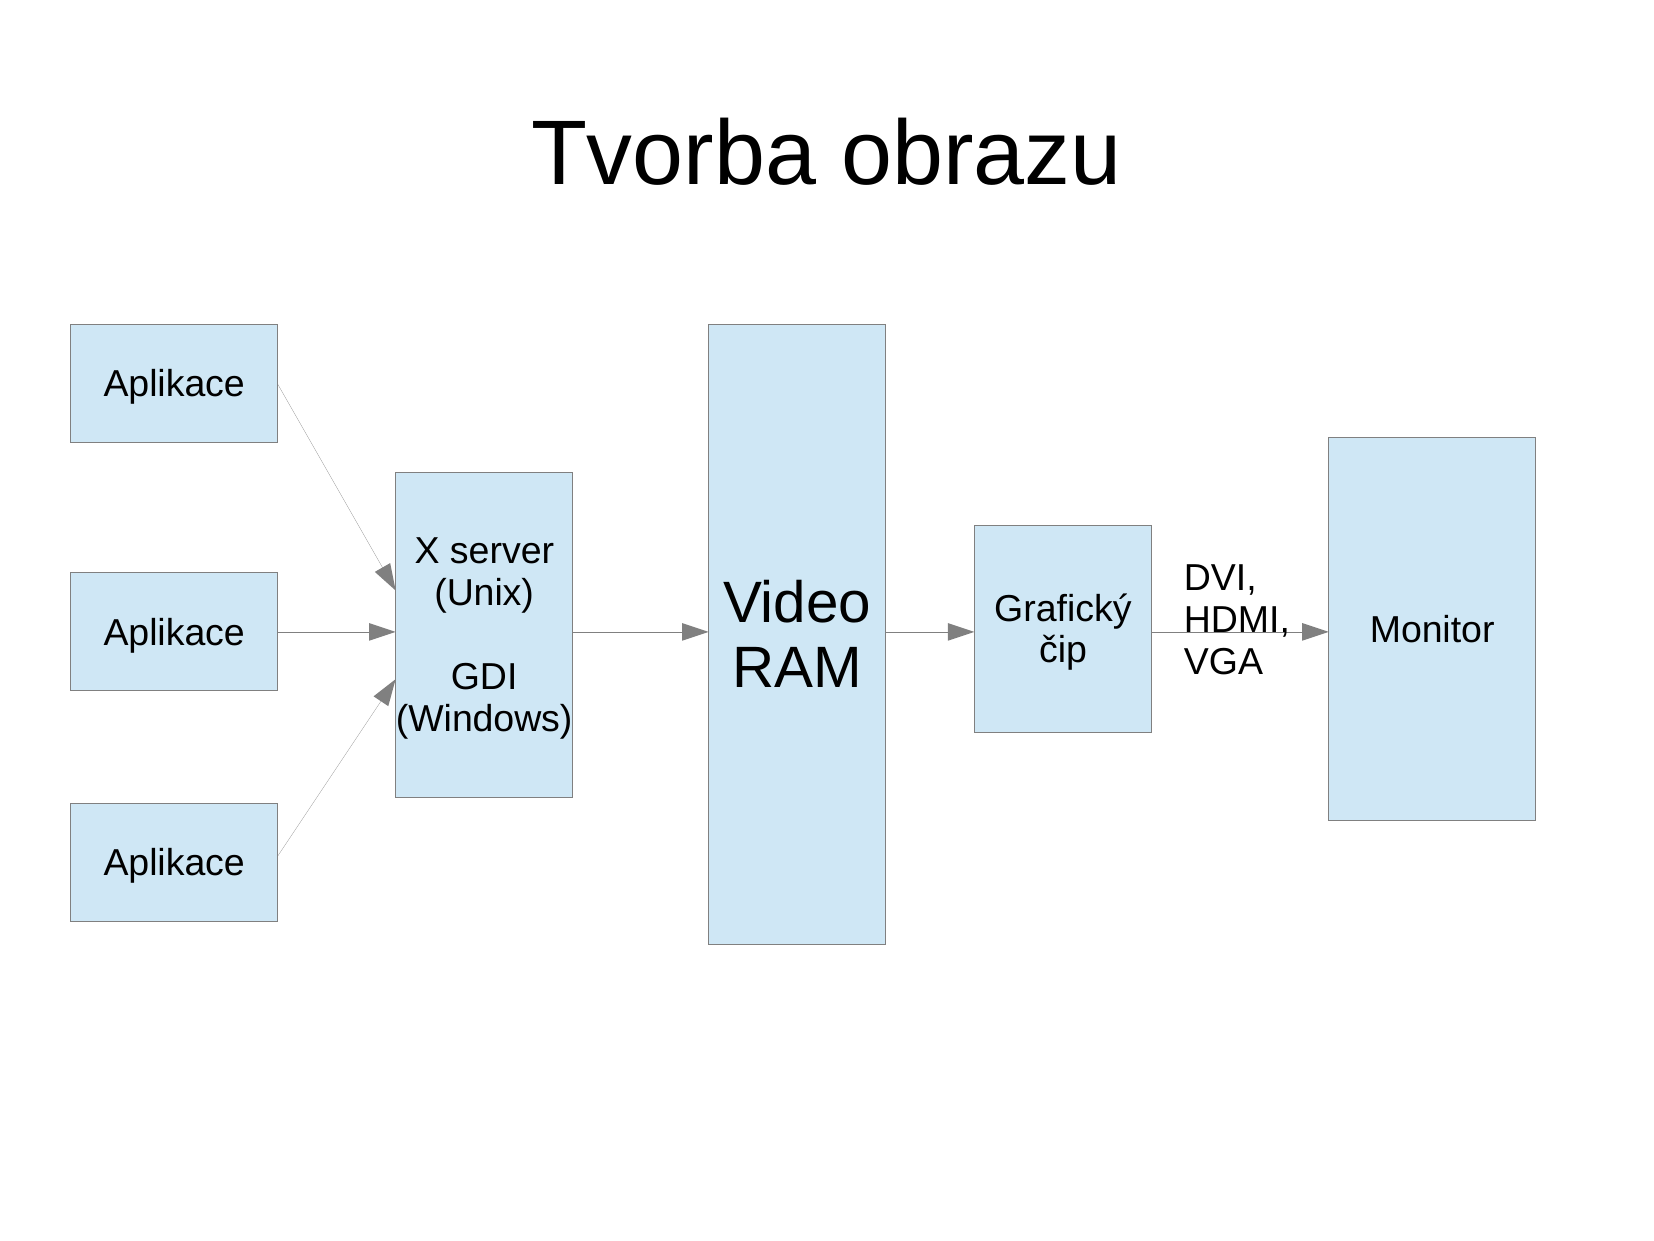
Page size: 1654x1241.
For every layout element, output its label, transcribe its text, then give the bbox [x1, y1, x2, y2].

text_box Video RAM [708, 324, 886, 945]
text_box Monitor [1328, 437, 1536, 821]
text_box X server (Unix) GDI (Windows) [395, 472, 573, 798]
text_box DVI, HDMI, VGA [1169, 549, 1317, 691]
text_box Aplikace [70, 324, 278, 443]
title Tvorba obrazu [82, 56, 1571, 250]
text_box Aplikace [70, 572, 278, 691]
text_box Grafický čip [974, 525, 1152, 733]
text_box Aplikace [70, 803, 278, 922]
